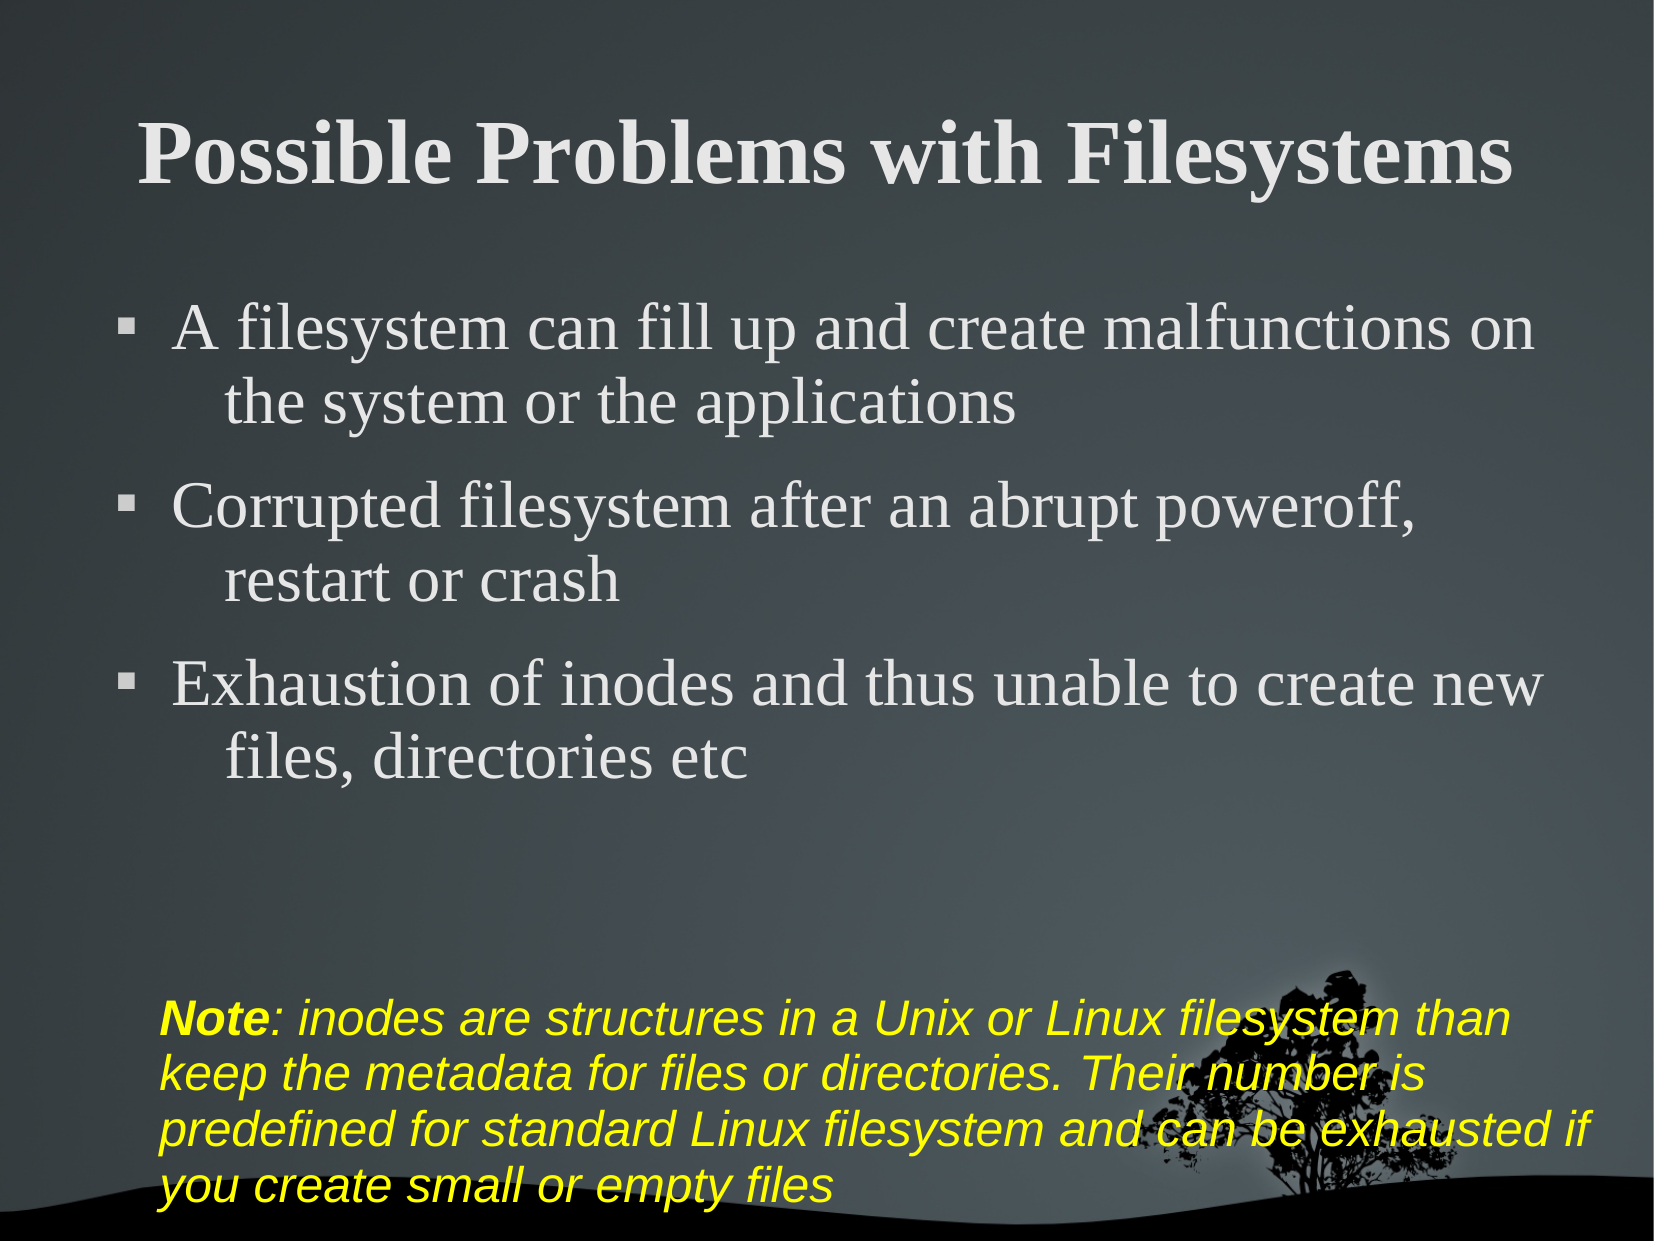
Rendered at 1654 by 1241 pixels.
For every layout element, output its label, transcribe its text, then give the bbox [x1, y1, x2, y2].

text_box Note: inodes are structures in a Unix or Linux filesystem than keep the metadata for files or directories. Their number is predefined for standard Linux filesystem and can be exhausted if you create small or empty files [88, 933, 1609, 1170]
title Possible Problems with Filesystems [82, 49, 1571, 257]
picture [0, 0, 1654, 1241]
list A filesystem can fill up and create malfunctions on the system or the applications Corrupted filesystem after an abrupt poweroff, restart or crash Exhaustion of inodes and thus unable to create new files, directories etc [82, 290, 1571, 1109]
